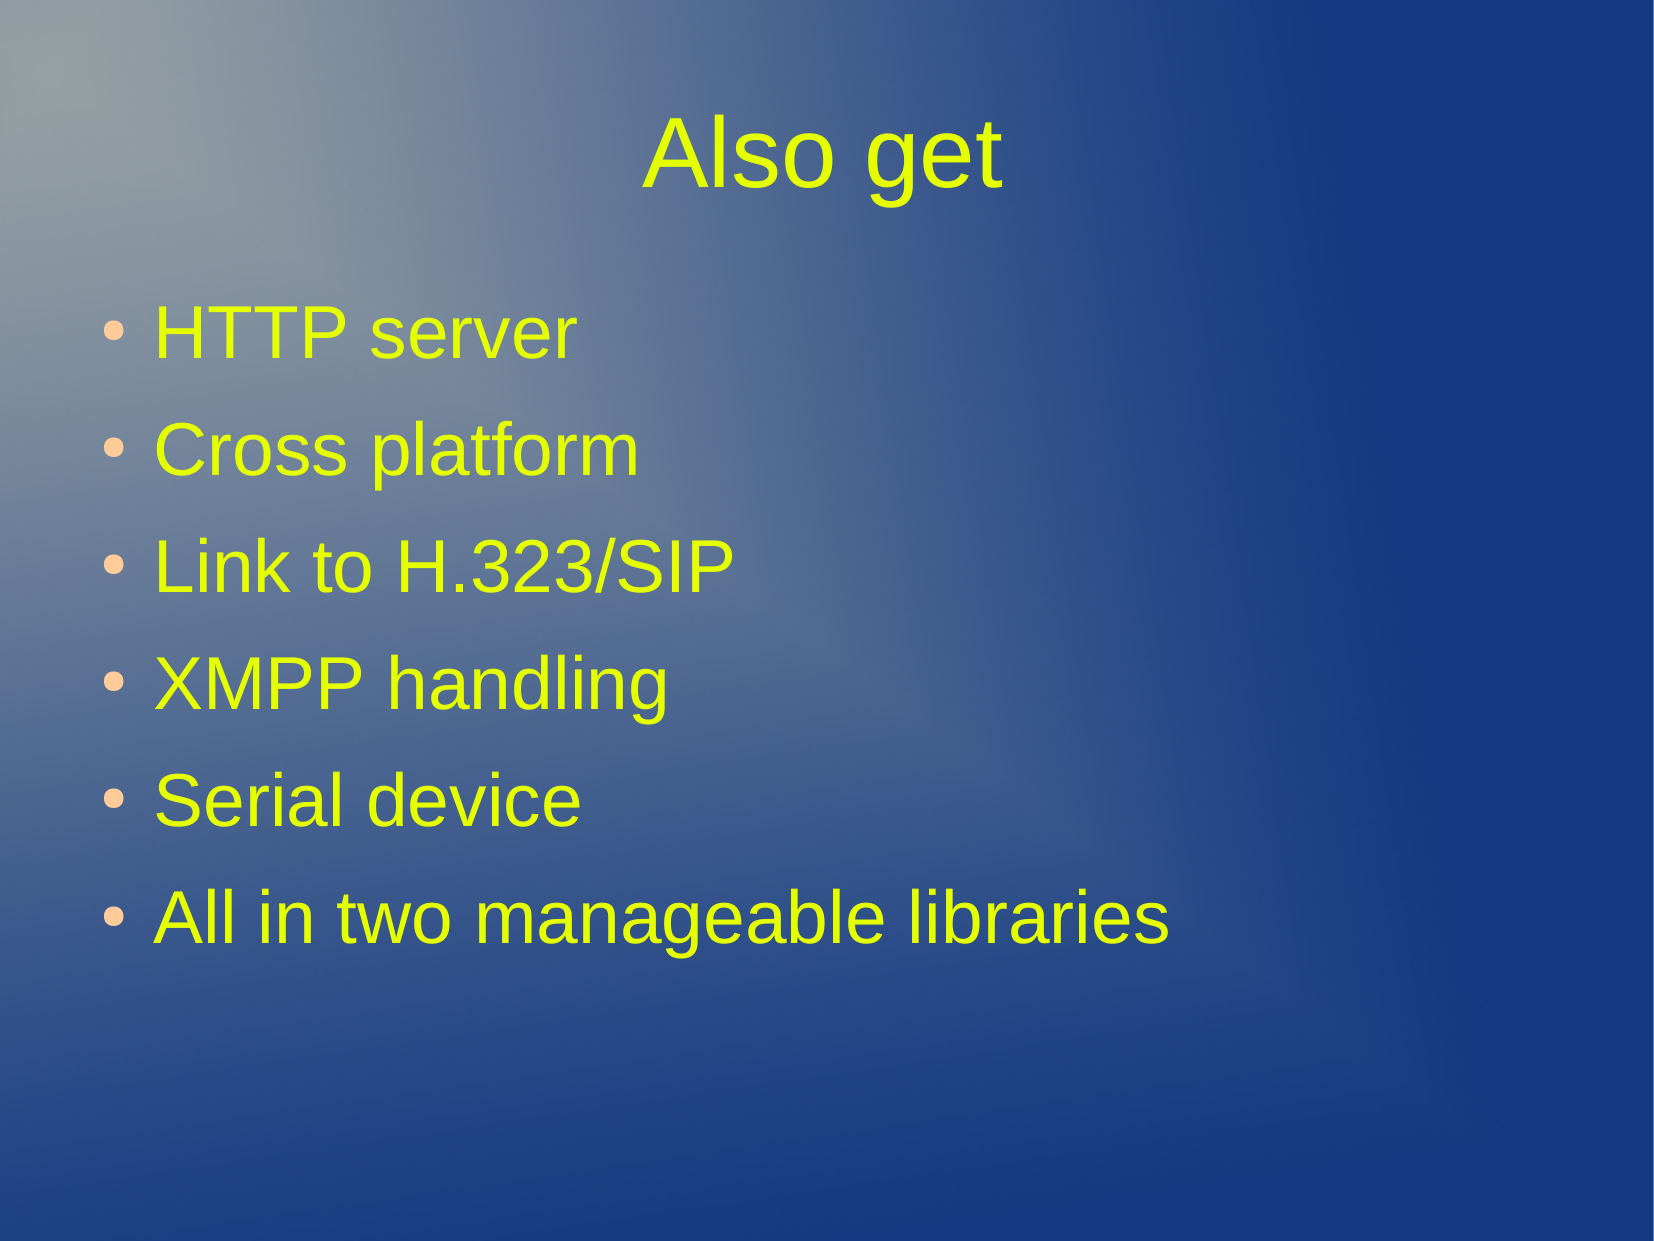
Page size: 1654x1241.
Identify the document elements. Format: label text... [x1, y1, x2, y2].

list HTTP server Cross platform Link to H.323/SIP XMPP handling Serial device All in two manageable libraries [82, 290, 1571, 1094]
picture [0, 0, 1654, 1241]
title Also get [82, 56, 1571, 250]
